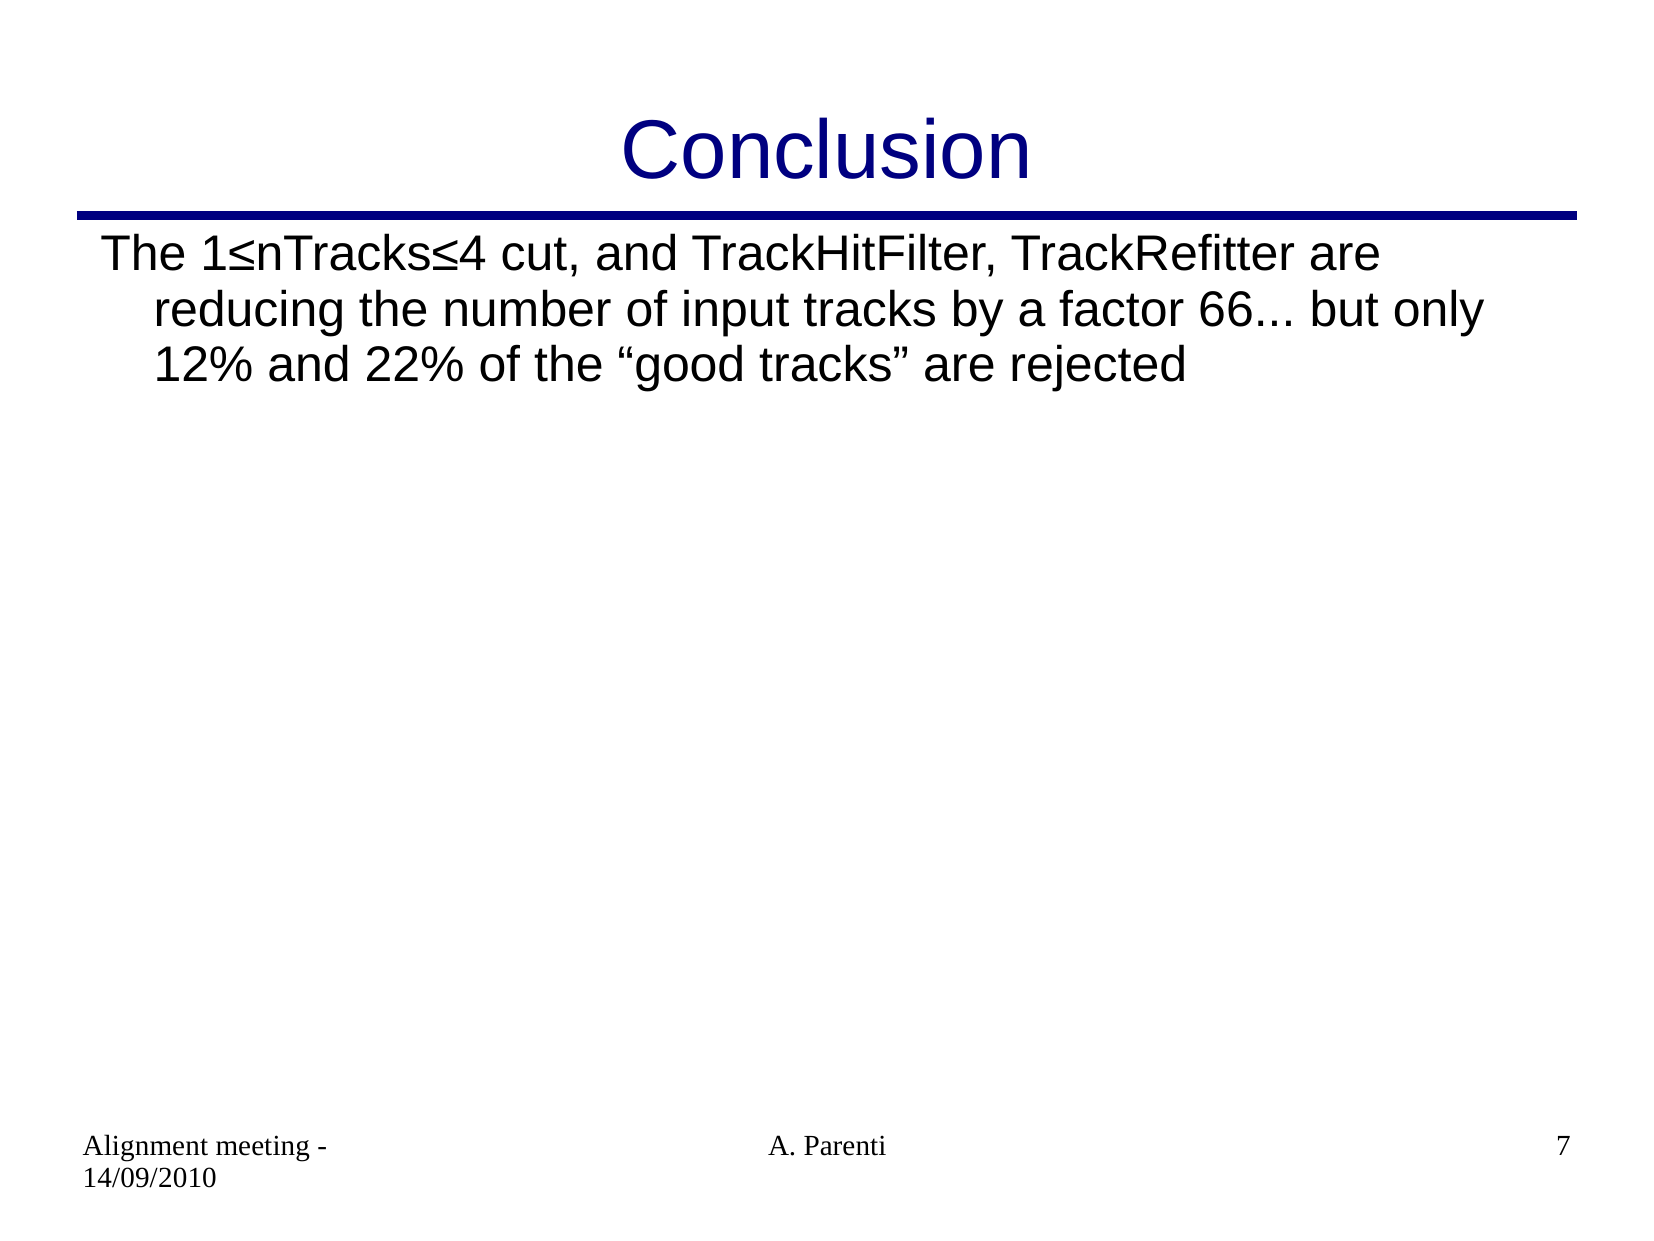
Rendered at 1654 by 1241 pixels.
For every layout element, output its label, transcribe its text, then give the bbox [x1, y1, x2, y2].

list The 1≤nTracks≤4 cut, and TrackHitFilter, TrackRefitter are reducing the number of input tracks by a factor 66... but only 12% and 22% of the “good tracks” are rejected [82, 225, 1571, 1094]
title Conclusion [82, 82, 1571, 218]
